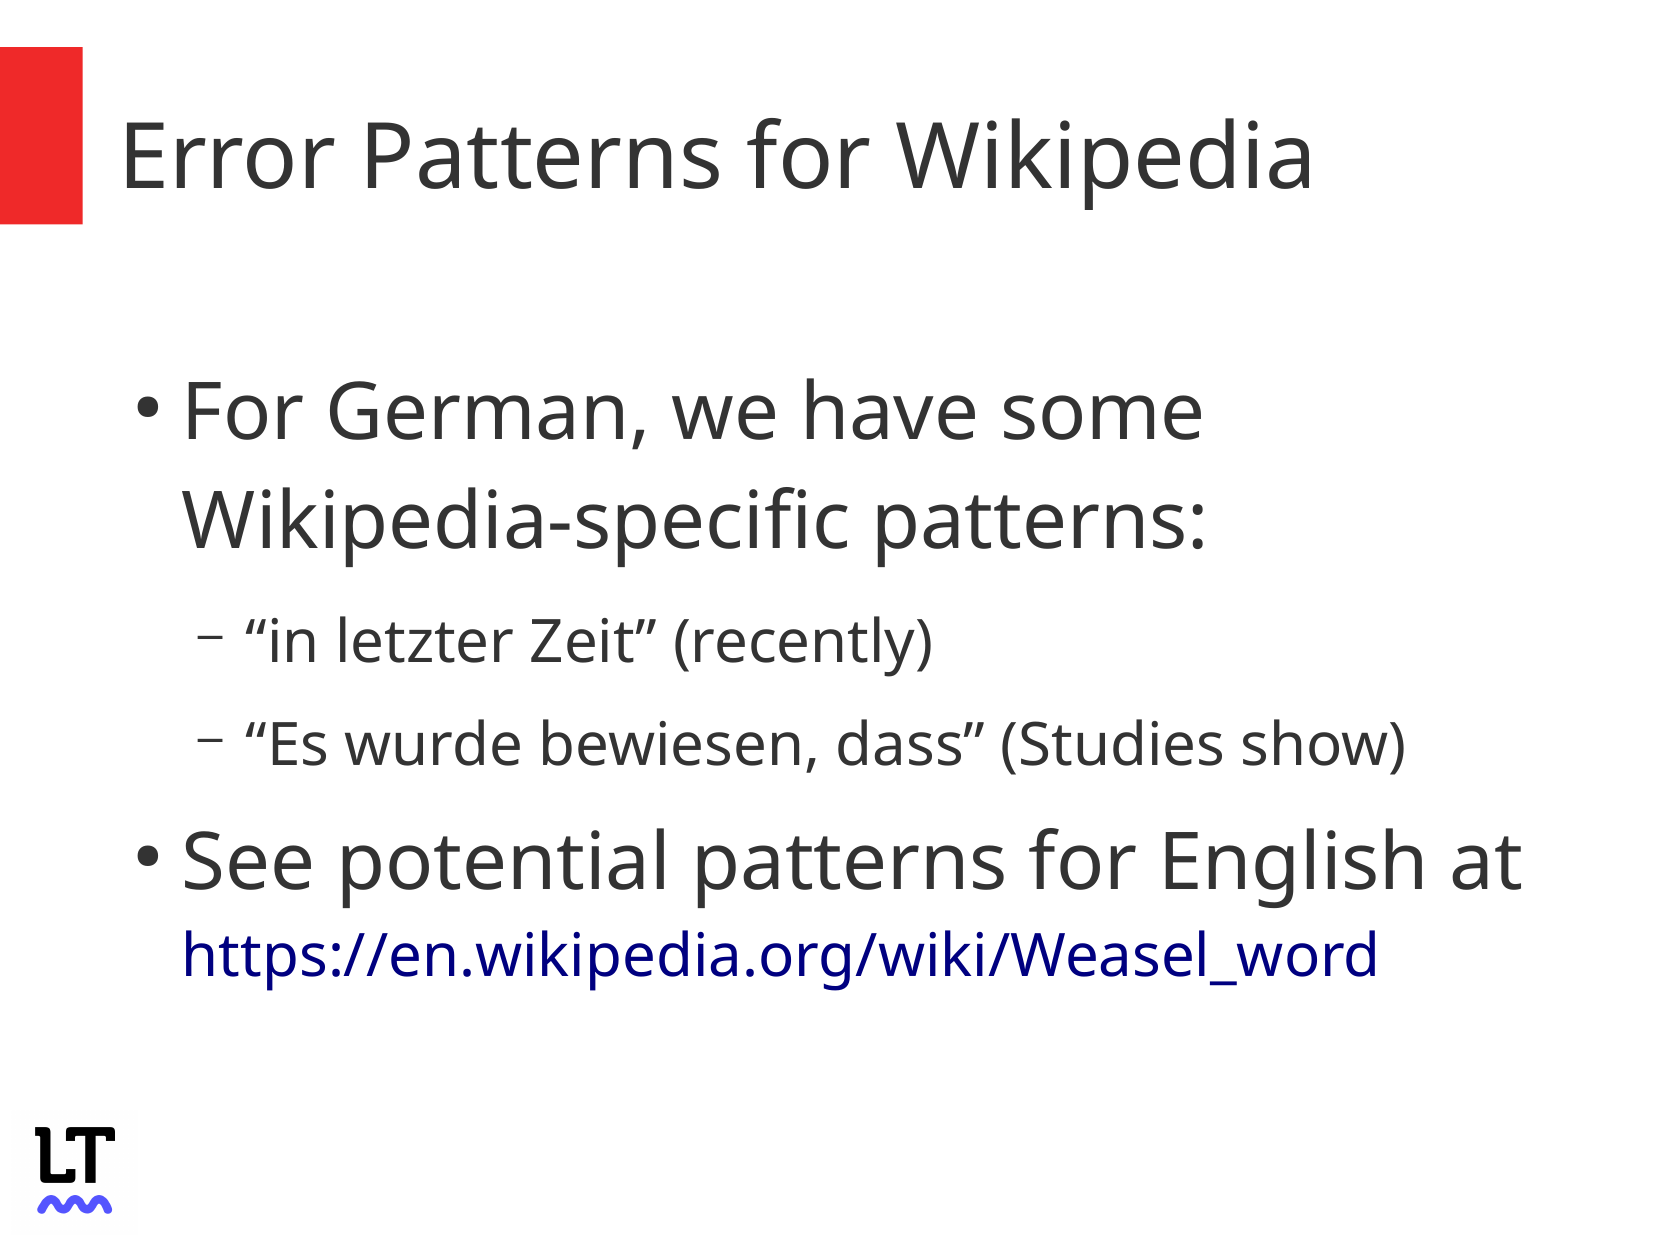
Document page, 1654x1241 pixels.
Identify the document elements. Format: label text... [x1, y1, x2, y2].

list For German, we have some Wikipedia-specific patterns: “in letzter Zeit” (recently) “Es wurde bewiesen, dass” (Studies show) See potential patterns for English at https://en.wikipedia.org/wiki/Weasel_word [118, 354, 1536, 1074]
title Error Patterns for Wikipedia [118, 49, 1571, 257]
picture [11, 1110, 138, 1235]
